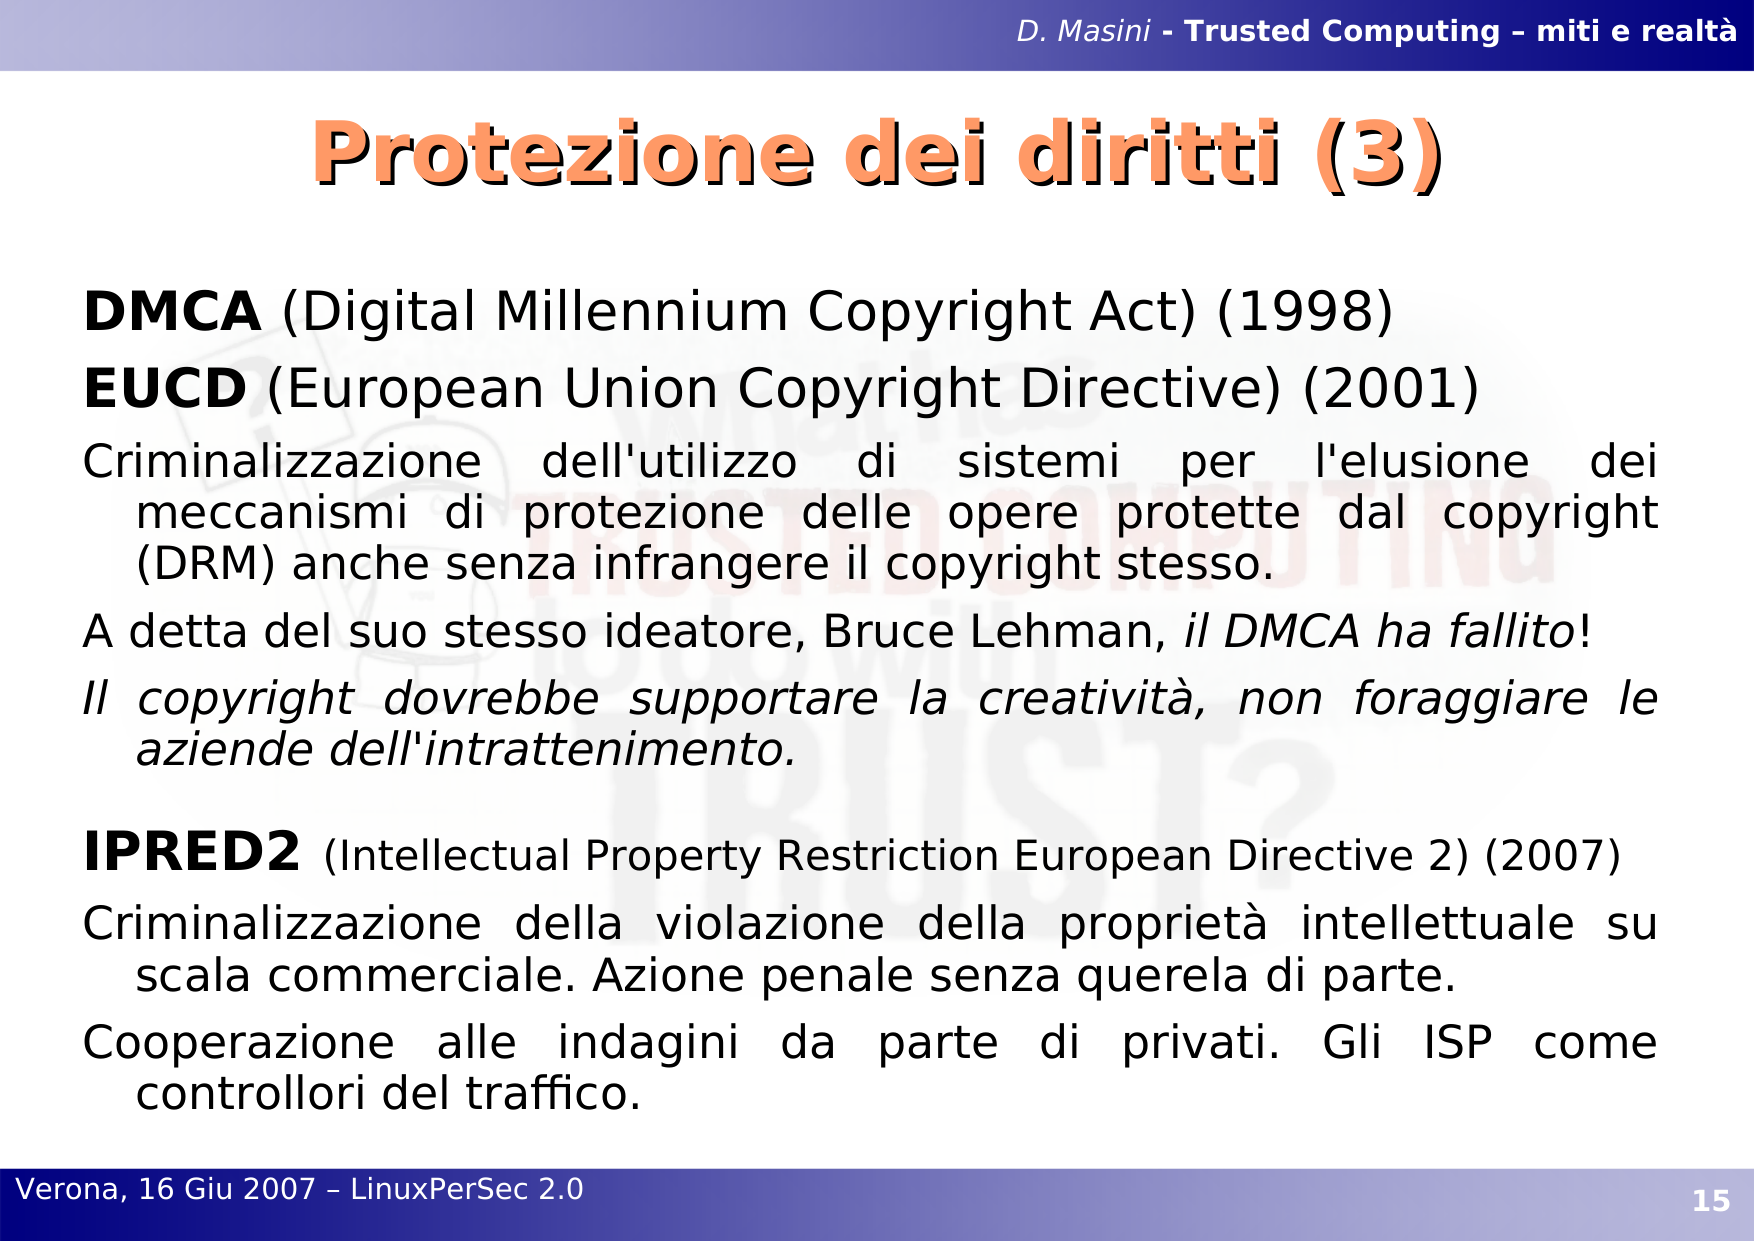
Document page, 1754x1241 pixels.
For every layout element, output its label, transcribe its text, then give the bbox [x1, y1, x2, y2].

picture [0, 0, 1754, 1241]
title Protezione dei diritti (3) [87, 49, 1667, 257]
list DMCA (Digital Millennium Copyright Act) (1998) EUCD (European Union Copyright Directive) (2001) Criminalizzazione dell'utilizzo di sistemi per l'elusione dei meccanismi di protezione delle opere protette dal copyright (DRM) anche senza infrangere il copyright stesso. A detta del suo stesso ideatore, Bruce Lehman, il DMCA ha fallito! Il copyright dovrebbe supportare la creatività, non foraggiare le aziende dell'intrattenimento. IPRED2 (Intellectual Property Restriction European Directive 2) (2007) Criminalizzazione della violazione della proprietà intellettuale su scala commerciale. Azione penale senza querela di parte. Cooperazione alle indagini da parte di privati. Gli ISP come controllori del traffico. [82, 282, 1661, 1123]
